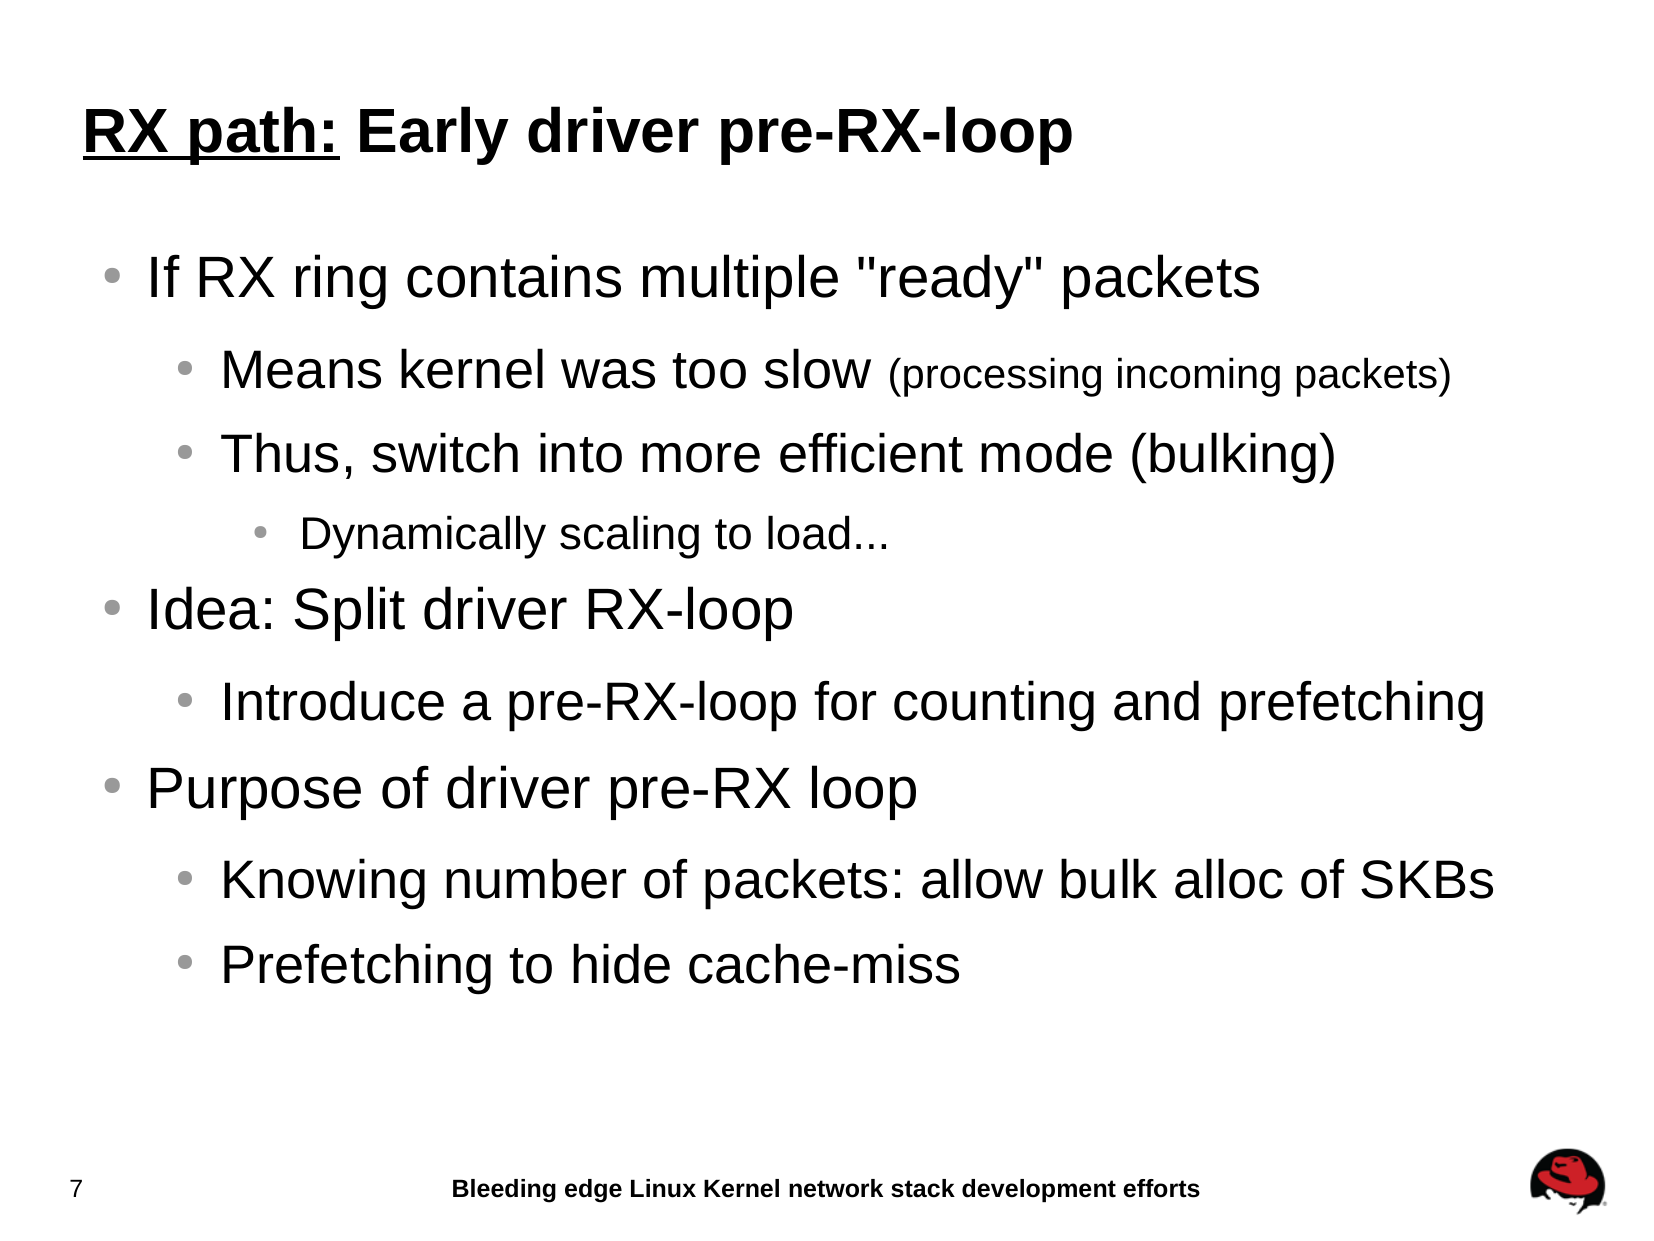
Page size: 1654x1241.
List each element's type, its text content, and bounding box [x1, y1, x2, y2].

title RX path: Early driver pre-RX-loop [82, 37, 1571, 226]
picture [1529, 1146, 1613, 1224]
list If RX ring contains multiple "ready" packets Means kernel was too slow (processing incoming packets) Thus, switch into more efficient mode (bulking) Dynamically scaling to load... Idea: Split driver RX-loop Introduce a pre-RX-loop for counting and prefetching Purpose of driver pre-RX loop Knowing number of packets: allow bulk alloc of SKBs Prefetching to hide cache-miss [86, 244, 1576, 1039]
